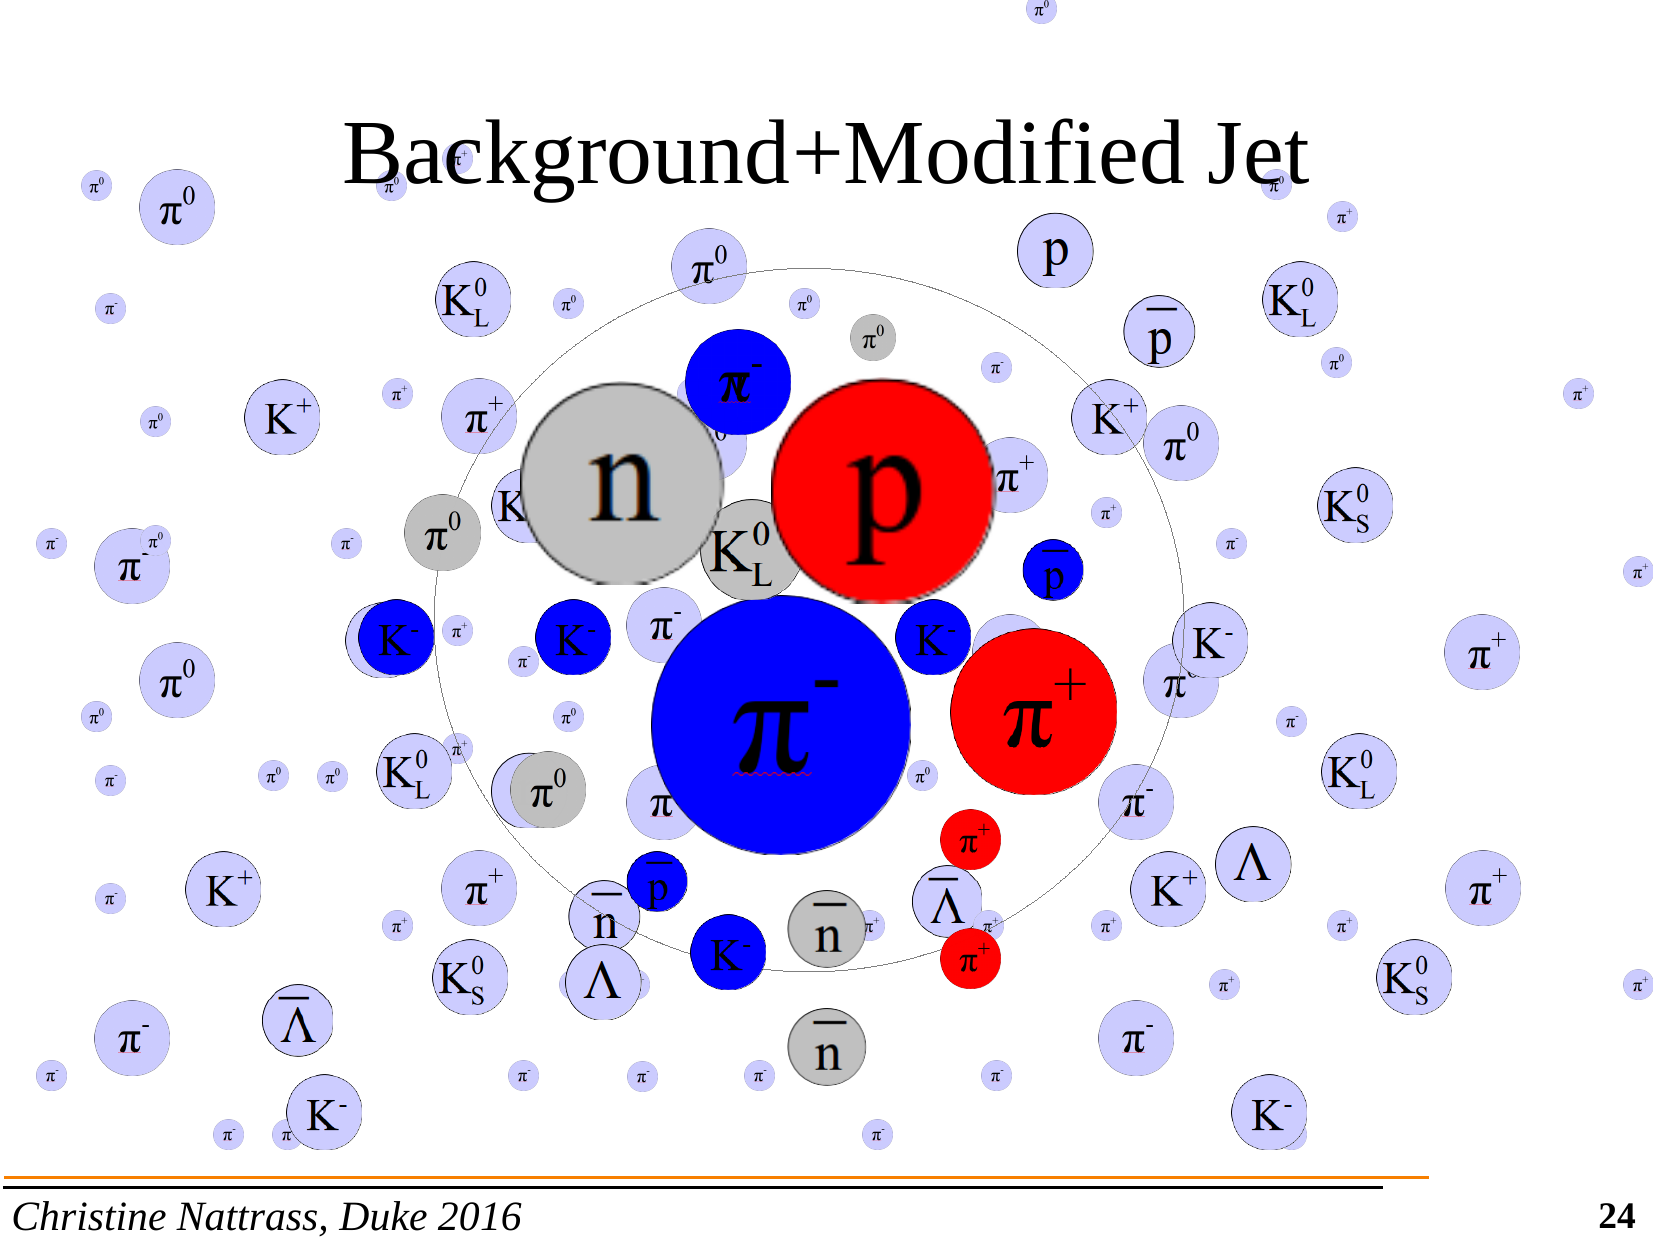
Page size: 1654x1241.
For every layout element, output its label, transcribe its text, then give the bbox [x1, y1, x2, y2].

picture [778, 1008, 871, 1090]
picture [1563, 378, 1594, 409]
picture [1026, 0, 1057, 24]
picture [95, 293, 126, 324]
title Background +Modified Jet [82, 49, 1571, 257]
picture [246, 984, 333, 1060]
picture [778, 890, 885, 972]
picture [508, 599, 611, 677]
picture [1017, 257, 1123, 288]
picture [95, 883, 126, 914]
picture [140, 406, 171, 438]
picture [345, 599, 434, 678]
picture [671, 257, 747, 304]
picture [272, 1074, 362, 1151]
picture [382, 378, 413, 409]
picture [432, 939, 508, 1015]
picture [491, 329, 1219, 1020]
picture [1262, 261, 1338, 337]
picture [36, 1060, 67, 1091]
picture [441, 850, 517, 926]
picture [850, 314, 896, 361]
picture [1317, 467, 1393, 543]
picture [1623, 556, 1653, 587]
picture [36, 528, 67, 559]
picture [1098, 1000, 1174, 1076]
picture [244, 379, 320, 455]
picture [441, 378, 517, 454]
picture [1623, 969, 1653, 1000]
picture [139, 642, 215, 718]
picture [213, 1119, 244, 1150]
picture [1231, 1074, 1307, 1150]
picture [508, 1060, 539, 1091]
picture [491, 751, 597, 828]
picture [442, 615, 473, 646]
picture [1130, 851, 1206, 927]
picture [404, 494, 481, 571]
picture [1114, 295, 1199, 371]
picture [862, 1119, 893, 1150]
picture [981, 1060, 1012, 1091]
picture [789, 288, 820, 319]
picture [94, 525, 171, 604]
picture [1445, 850, 1521, 926]
picture [317, 761, 348, 792]
picture [1444, 614, 1520, 690]
picture [258, 760, 289, 791]
picture [1321, 347, 1352, 378]
picture [1321, 733, 1397, 810]
picture [81, 701, 112, 732]
picture [627, 1061, 658, 1092]
picture [1143, 602, 1248, 718]
picture [1215, 826, 1310, 902]
picture [553, 288, 584, 319]
picture [744, 1060, 775, 1091]
picture [382, 910, 413, 941]
picture [1091, 910, 1122, 941]
picture [1216, 528, 1247, 559]
picture [896, 809, 1004, 989]
picture [331, 528, 362, 560]
picture [1209, 969, 1240, 1000]
picture [1276, 706, 1307, 737]
picture [435, 261, 511, 337]
picture [1376, 939, 1452, 1015]
picture [553, 701, 584, 732]
picture [1091, 497, 1122, 528]
picture [376, 733, 473, 810]
picture [185, 851, 261, 927]
picture [94, 1000, 170, 1077]
picture [95, 765, 126, 796]
picture [1327, 910, 1358, 941]
